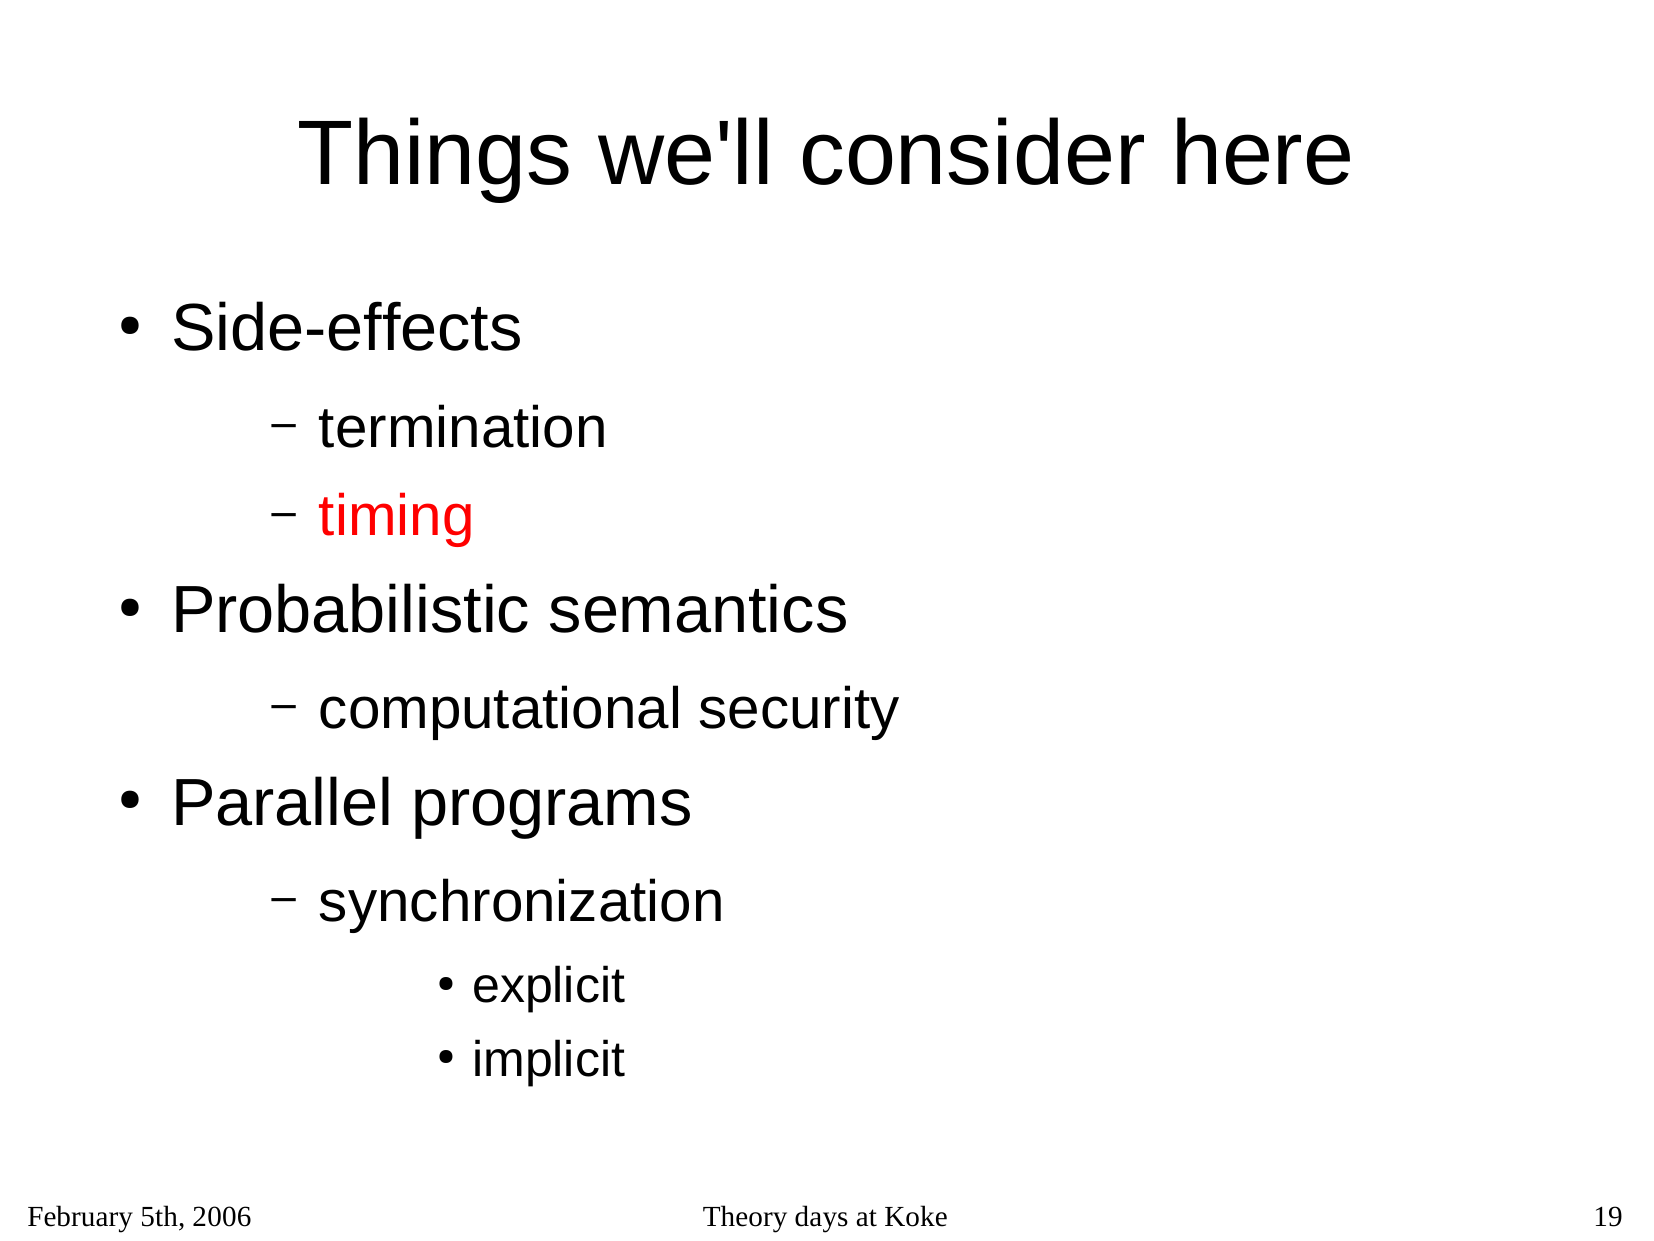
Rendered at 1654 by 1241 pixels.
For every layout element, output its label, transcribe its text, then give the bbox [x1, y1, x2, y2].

title Things we'll consider here [82, 49, 1571, 257]
list Side-effects termination timing Probabilistic semantics computational security Parallel programs synchronization explicit implicit [82, 290, 1571, 1109]
